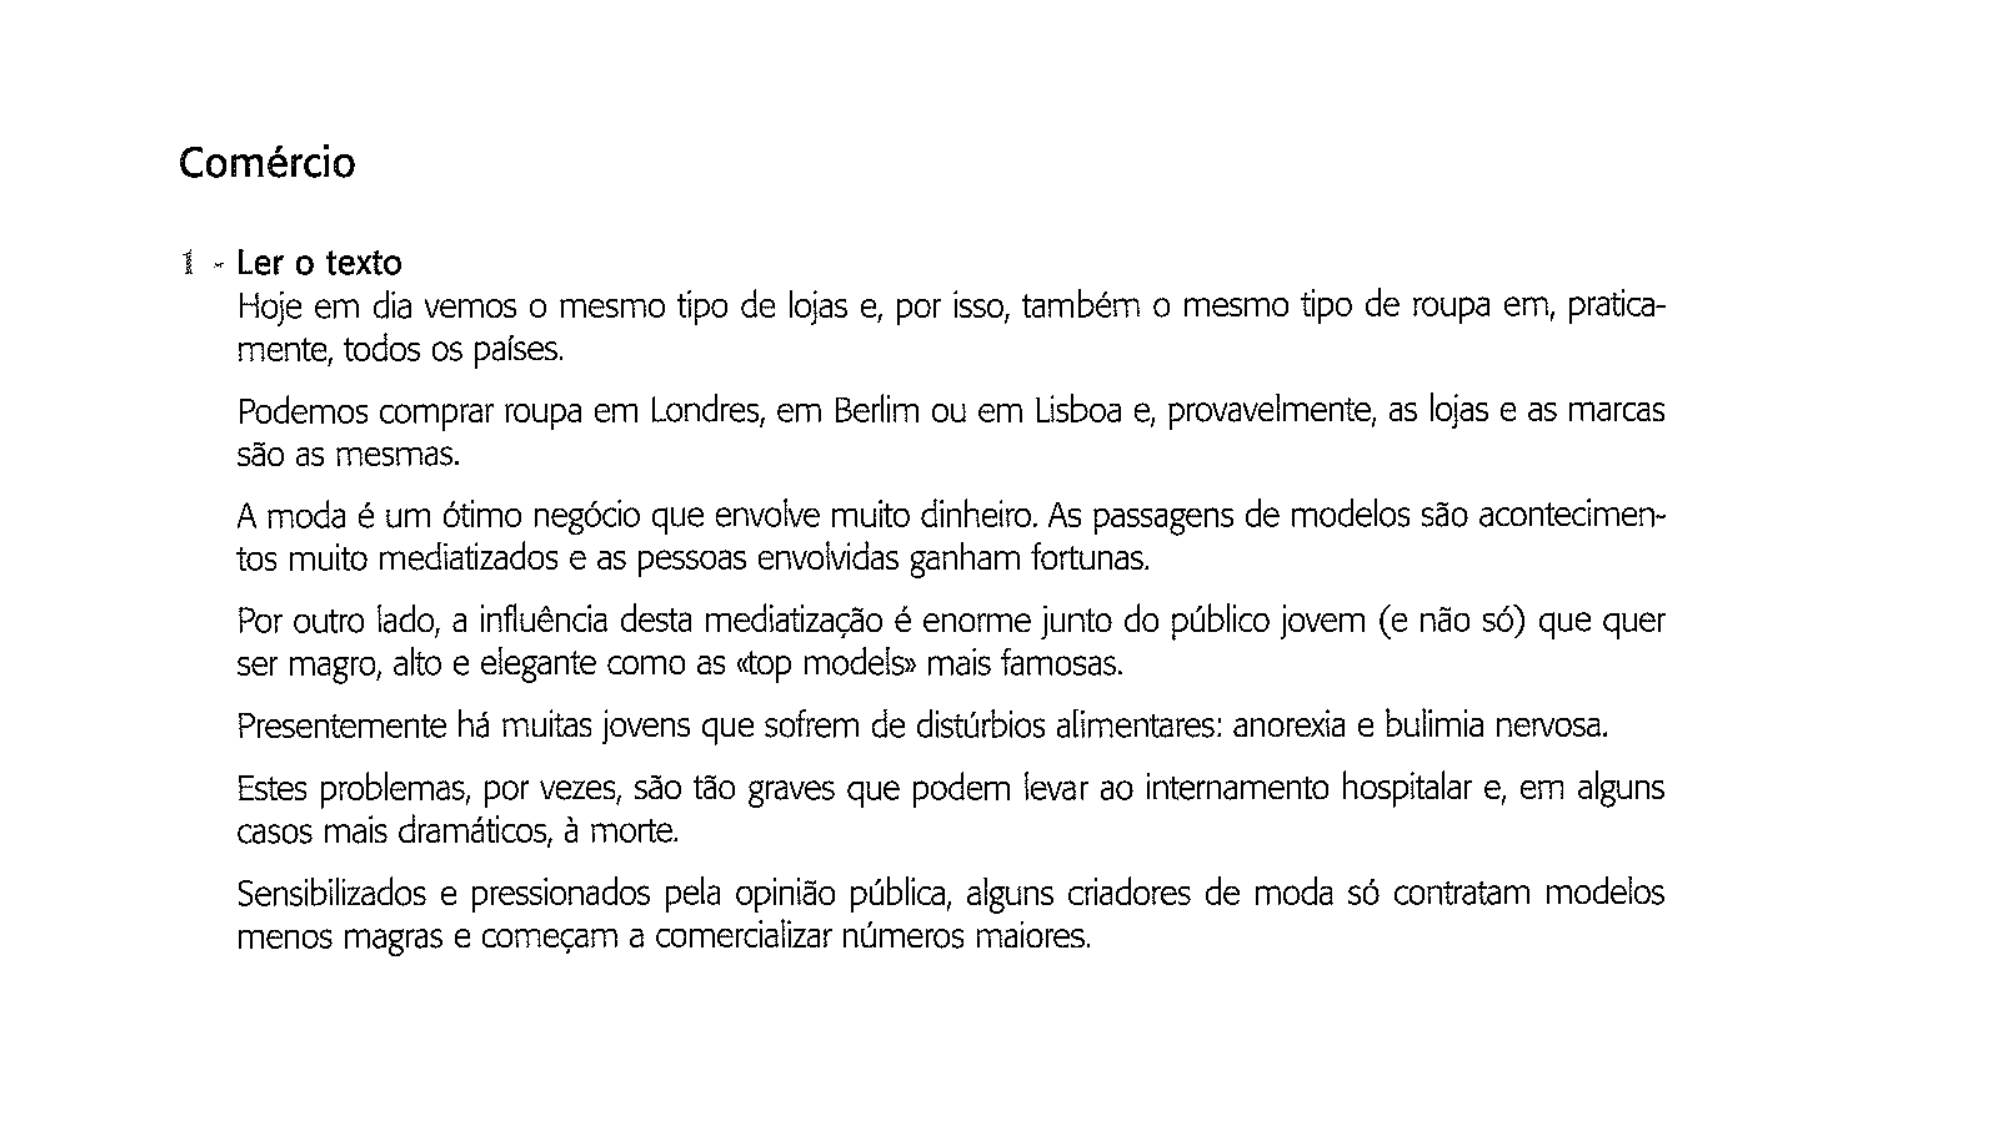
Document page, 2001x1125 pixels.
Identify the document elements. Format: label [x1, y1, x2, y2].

picture [159, 117, 1676, 984]
